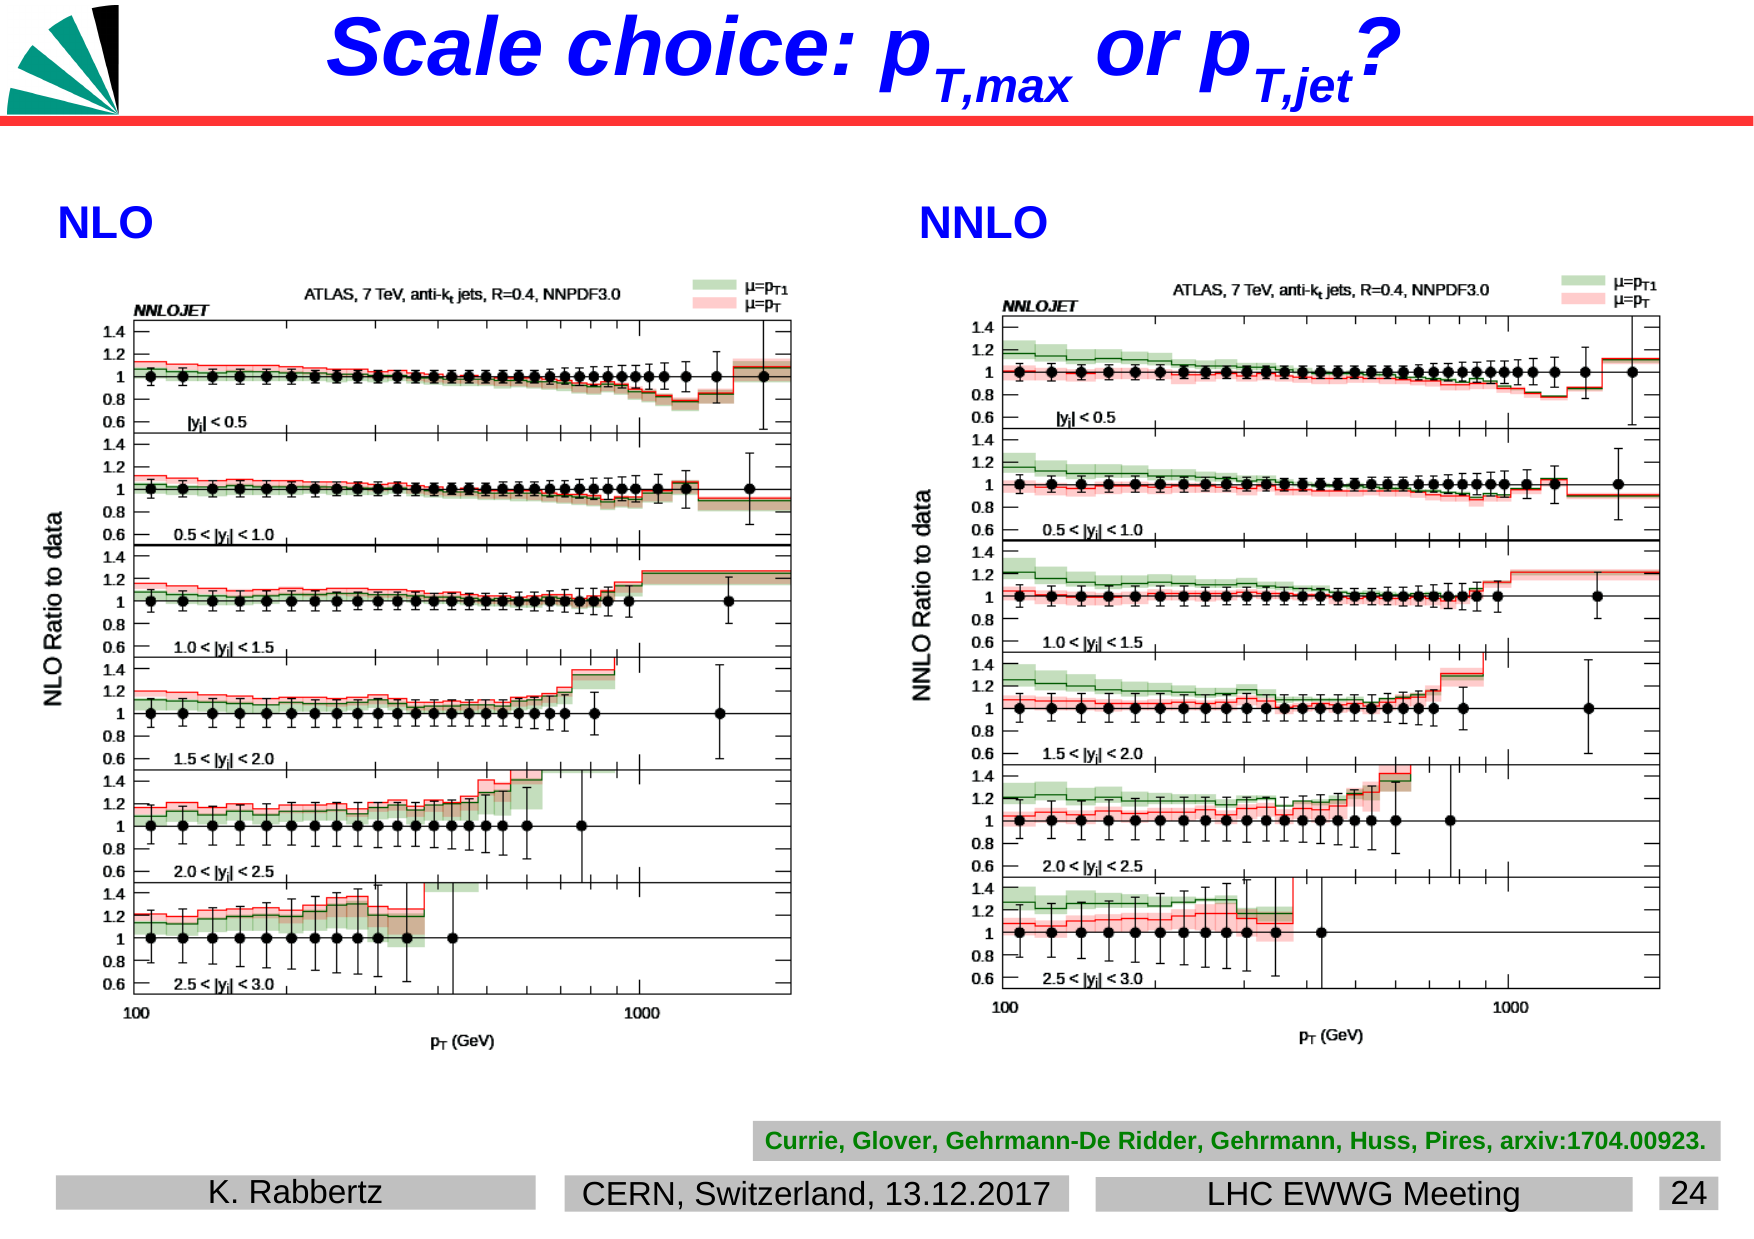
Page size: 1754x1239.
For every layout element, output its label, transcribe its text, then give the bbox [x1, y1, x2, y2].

text_box NNLO [907, 191, 1061, 255]
picture [27, 266, 813, 1065]
picture [902, 258, 1678, 1059]
text_box Currie, Glover, Gehrmann-De Ridder, Gehrmann, Huss, Pires, arxiv:1704.00923. [752, 1120, 1717, 1161]
picture [7, 5, 119, 116]
text_box NLO [45, 191, 166, 255]
title Scale choice: pT,max or pT,jet? [123, 0, 1606, 114]
